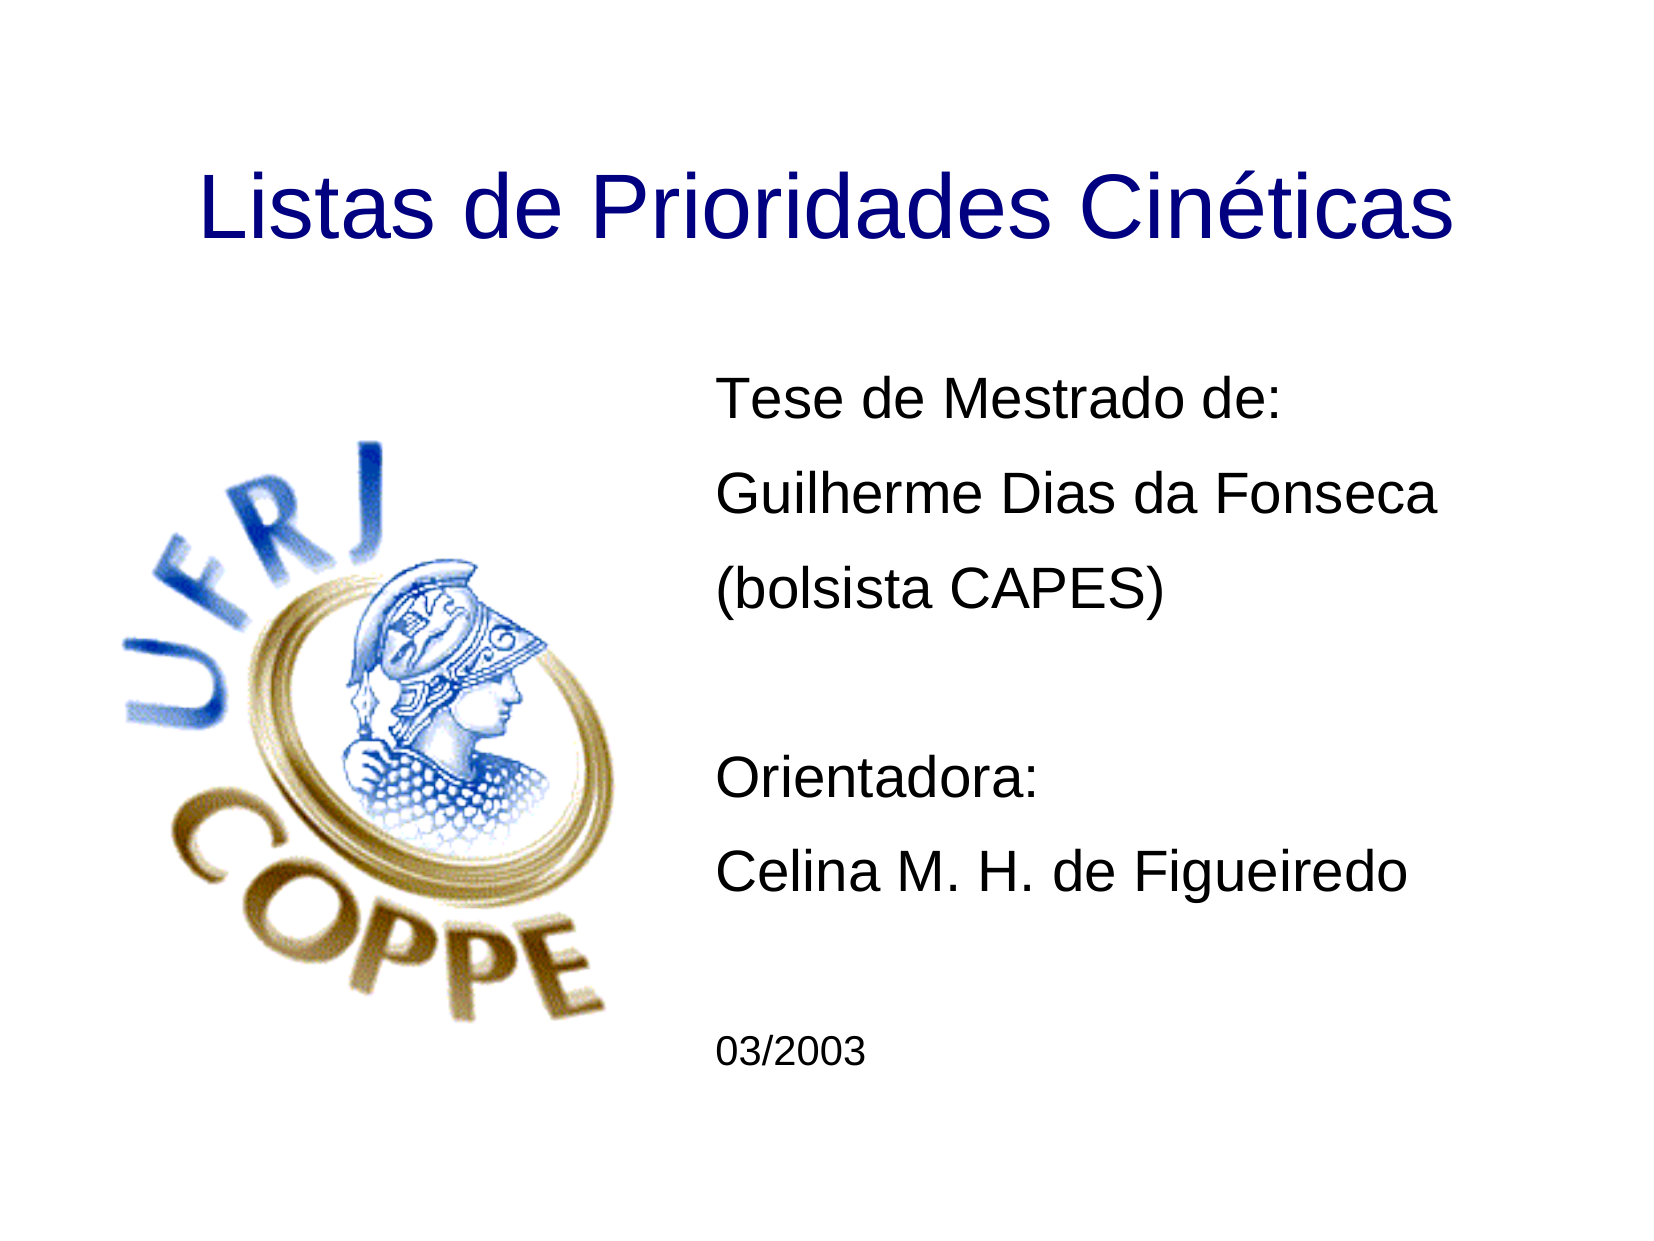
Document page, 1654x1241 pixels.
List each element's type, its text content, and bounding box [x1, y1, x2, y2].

picture [121, 440, 686, 1030]
list Tese de Mestrado de: Guilherme Dias da Fonseca (bolsista CAPES) Orientadora: Celina M. H. de Figueiredo 03/2003 [697, 366, 1534, 1159]
title Listas de Prioridades Cinéticas [121, 102, 1534, 311]
